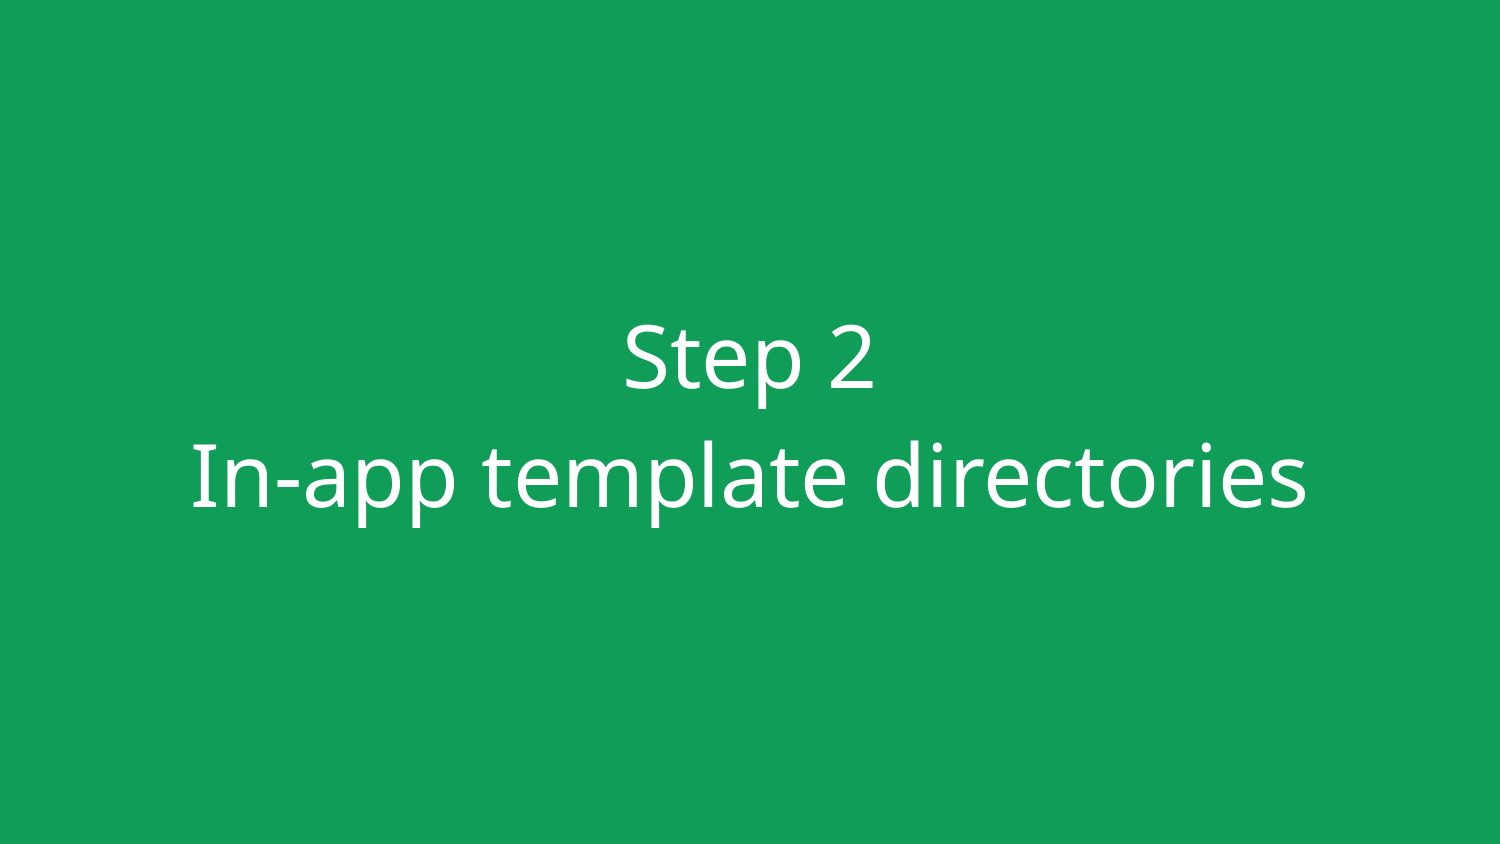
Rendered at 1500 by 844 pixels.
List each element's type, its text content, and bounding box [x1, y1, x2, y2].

title Step 2 In-app template directories [75, 58, 1425, 771]
